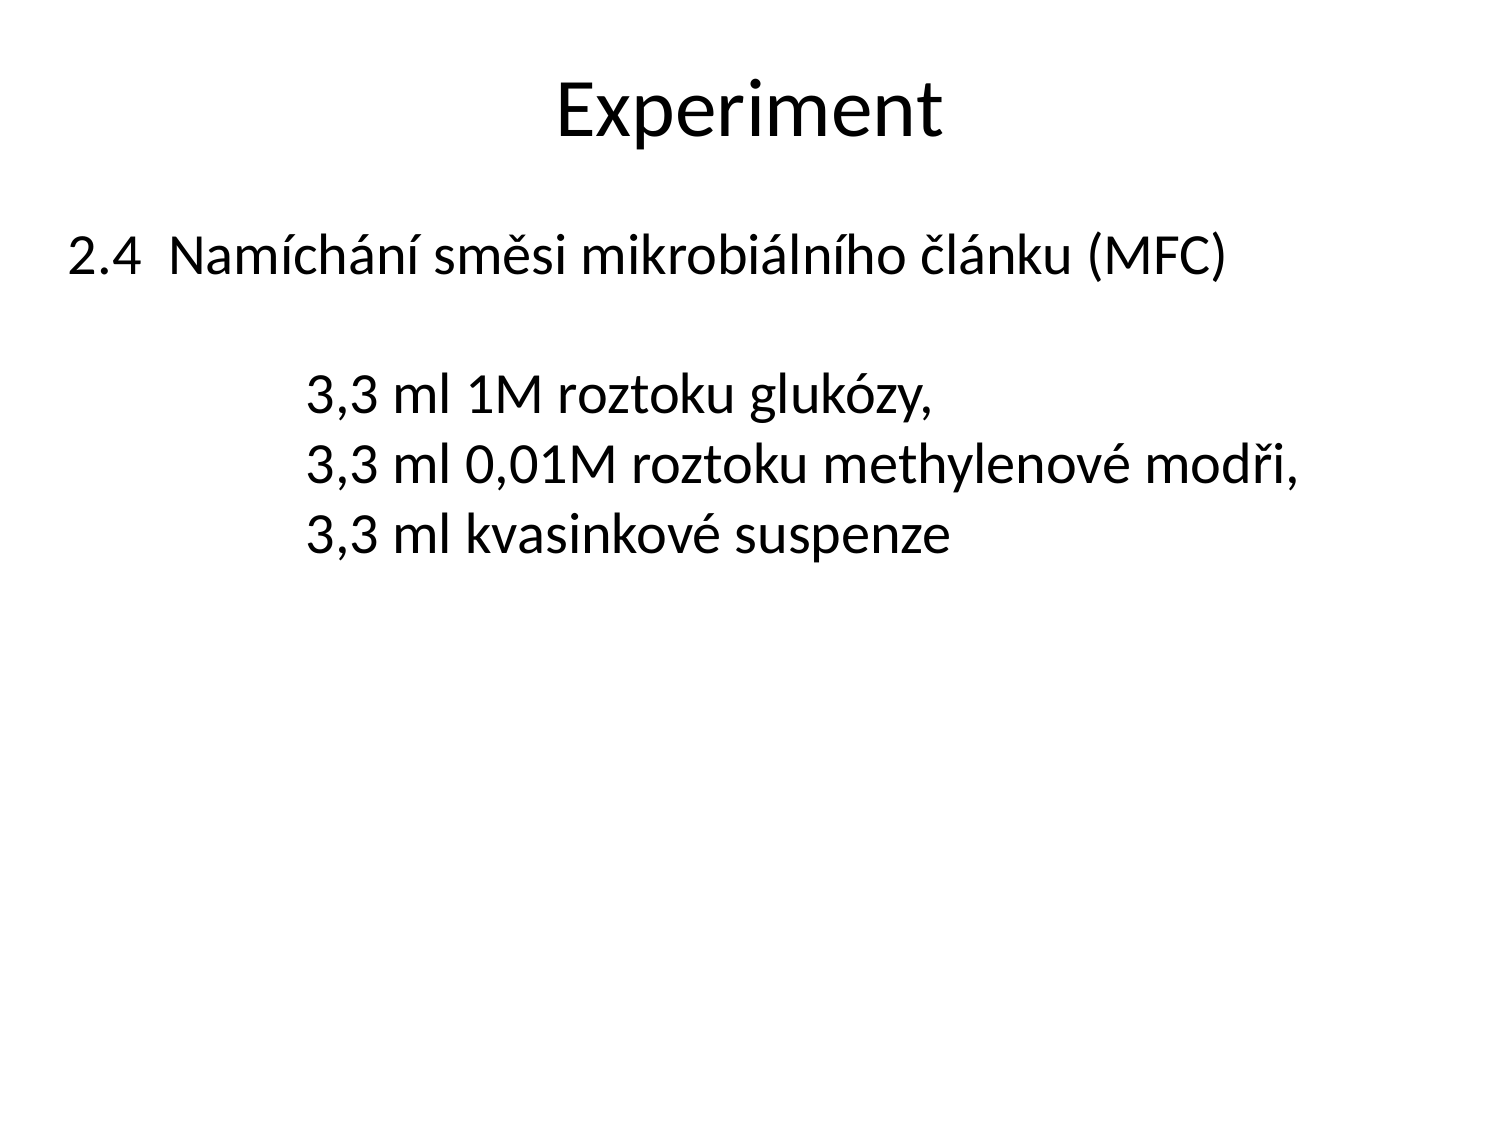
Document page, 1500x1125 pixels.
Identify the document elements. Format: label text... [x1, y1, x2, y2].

text_box 2.4 Namíchání směsi mikrobiálního článku (MFC) 3,3 ml 1M roztoku glukózy, 3,3 ml 0,01M roztoku methylenové modři, 3,3 ml kvasinkové suspenze [53, 208, 1500, 714]
title Experiment [75, 45, 1426, 161]
